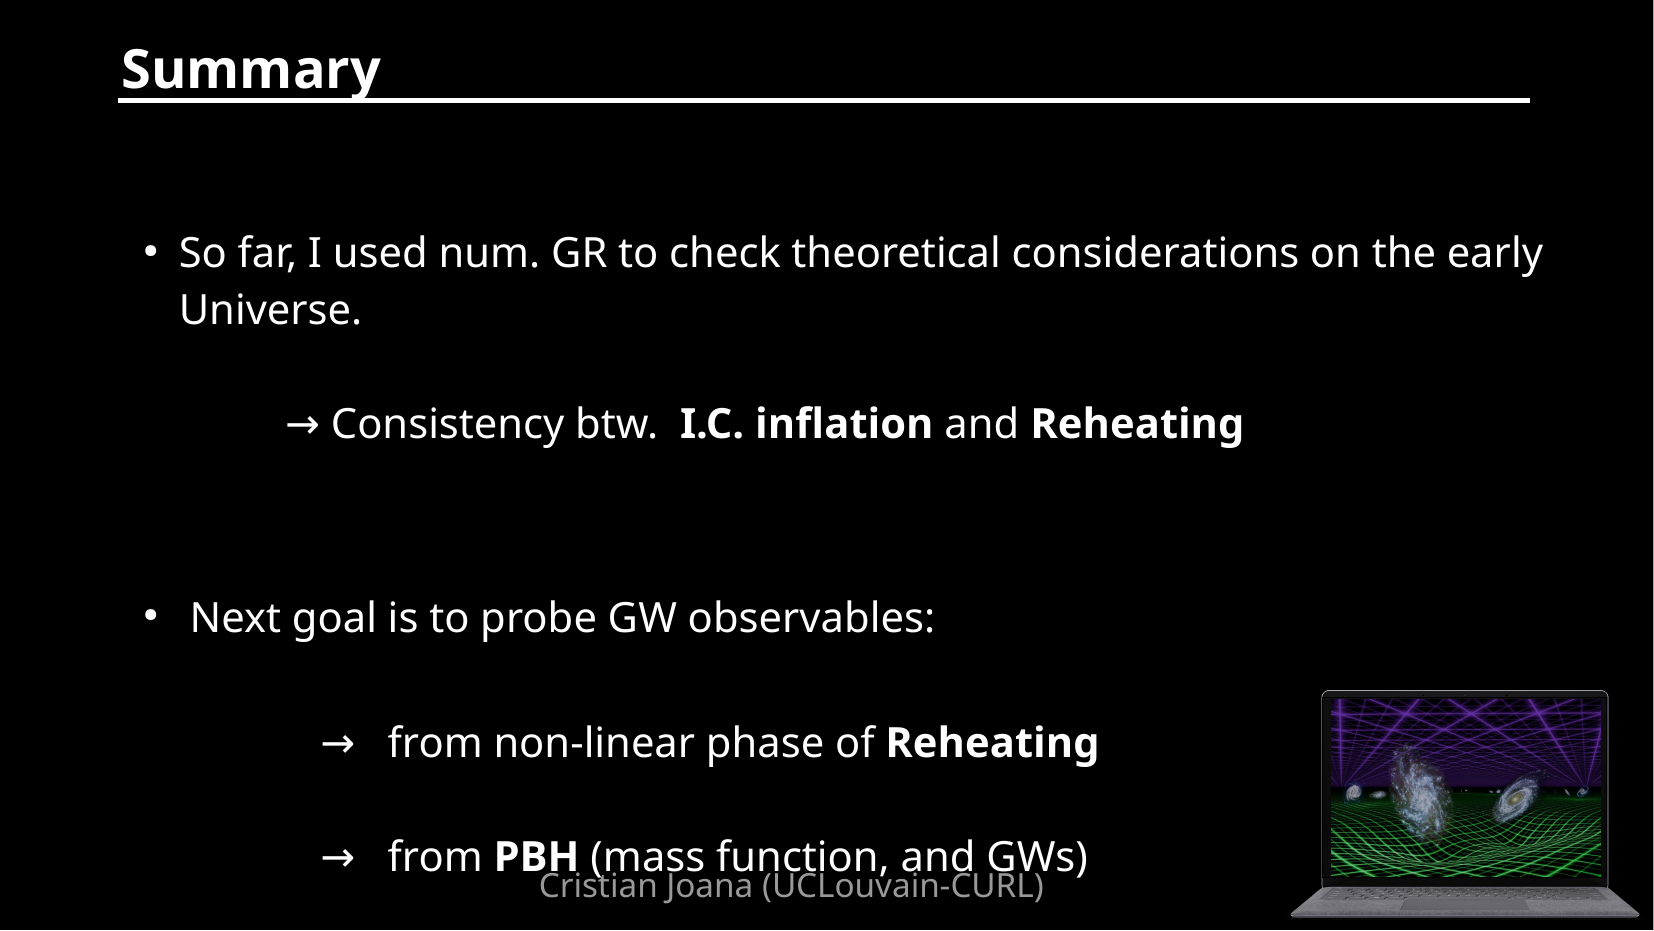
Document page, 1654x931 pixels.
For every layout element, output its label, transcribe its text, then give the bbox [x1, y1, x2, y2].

text_box [1322, 697, 1607, 878]
text_box Summary [0, 23, 1654, 107]
picture [1275, 690, 1652, 922]
text_box So far, I used num. GR to check theoretical considerations on the early Universe. → Consistency btw. I.C. inflation and Reheating Next goal is to probe GW observables: → from non-linear phase of Reheating → from PBH (mass function, and GWs) [128, 147, 1583, 931]
